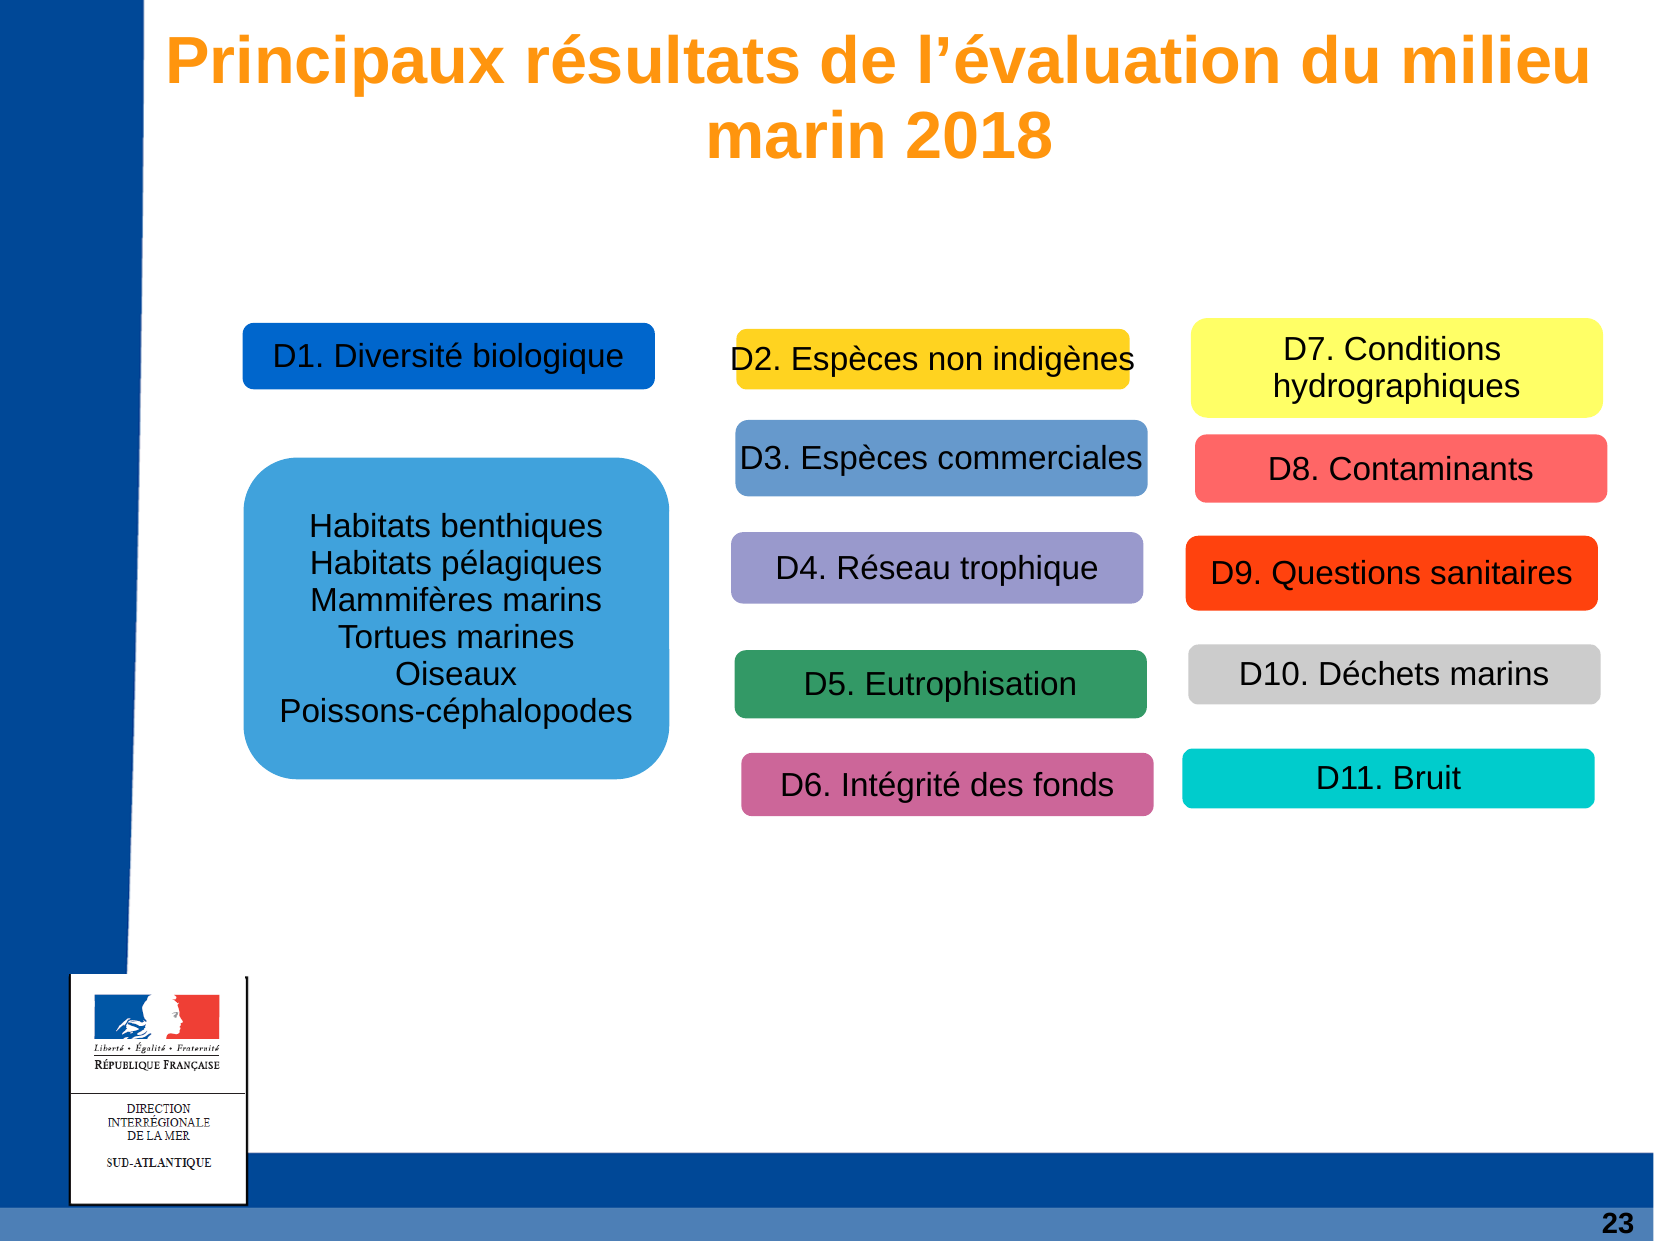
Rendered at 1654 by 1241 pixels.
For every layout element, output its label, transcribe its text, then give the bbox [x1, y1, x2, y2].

text_box D3. Espèces commerciales [735, 419, 1148, 497]
text_box D2. Espèces non indigènes [736, 328, 1130, 390]
text_box D5. Eutrophisation [734, 650, 1147, 719]
text_box D6. Intégrité des fonds [741, 752, 1154, 817]
text_box D10. Déchets marins [1188, 644, 1601, 705]
text_box D1. Diversité biologique [242, 322, 655, 390]
text_box D11. Bruit [1182, 748, 1595, 809]
text_box D8. Contaminants [1195, 434, 1608, 503]
picture [0, 0, 1654, 1241]
text_box Habitats benthiques Habitats pélagiques Mammifères marins Tortues marines Oiseaux Poissons-céphalopodes [243, 457, 670, 780]
text_box D4. Réseau trophique [731, 532, 1144, 604]
text_box Principaux résultats de l’évaluation du milieu marin 2018 [141, 0, 1618, 201]
text_box D9. Questions sanitaires [1185, 535, 1598, 611]
text_box D7. Conditions hydrographiques [1190, 318, 1604, 418]
